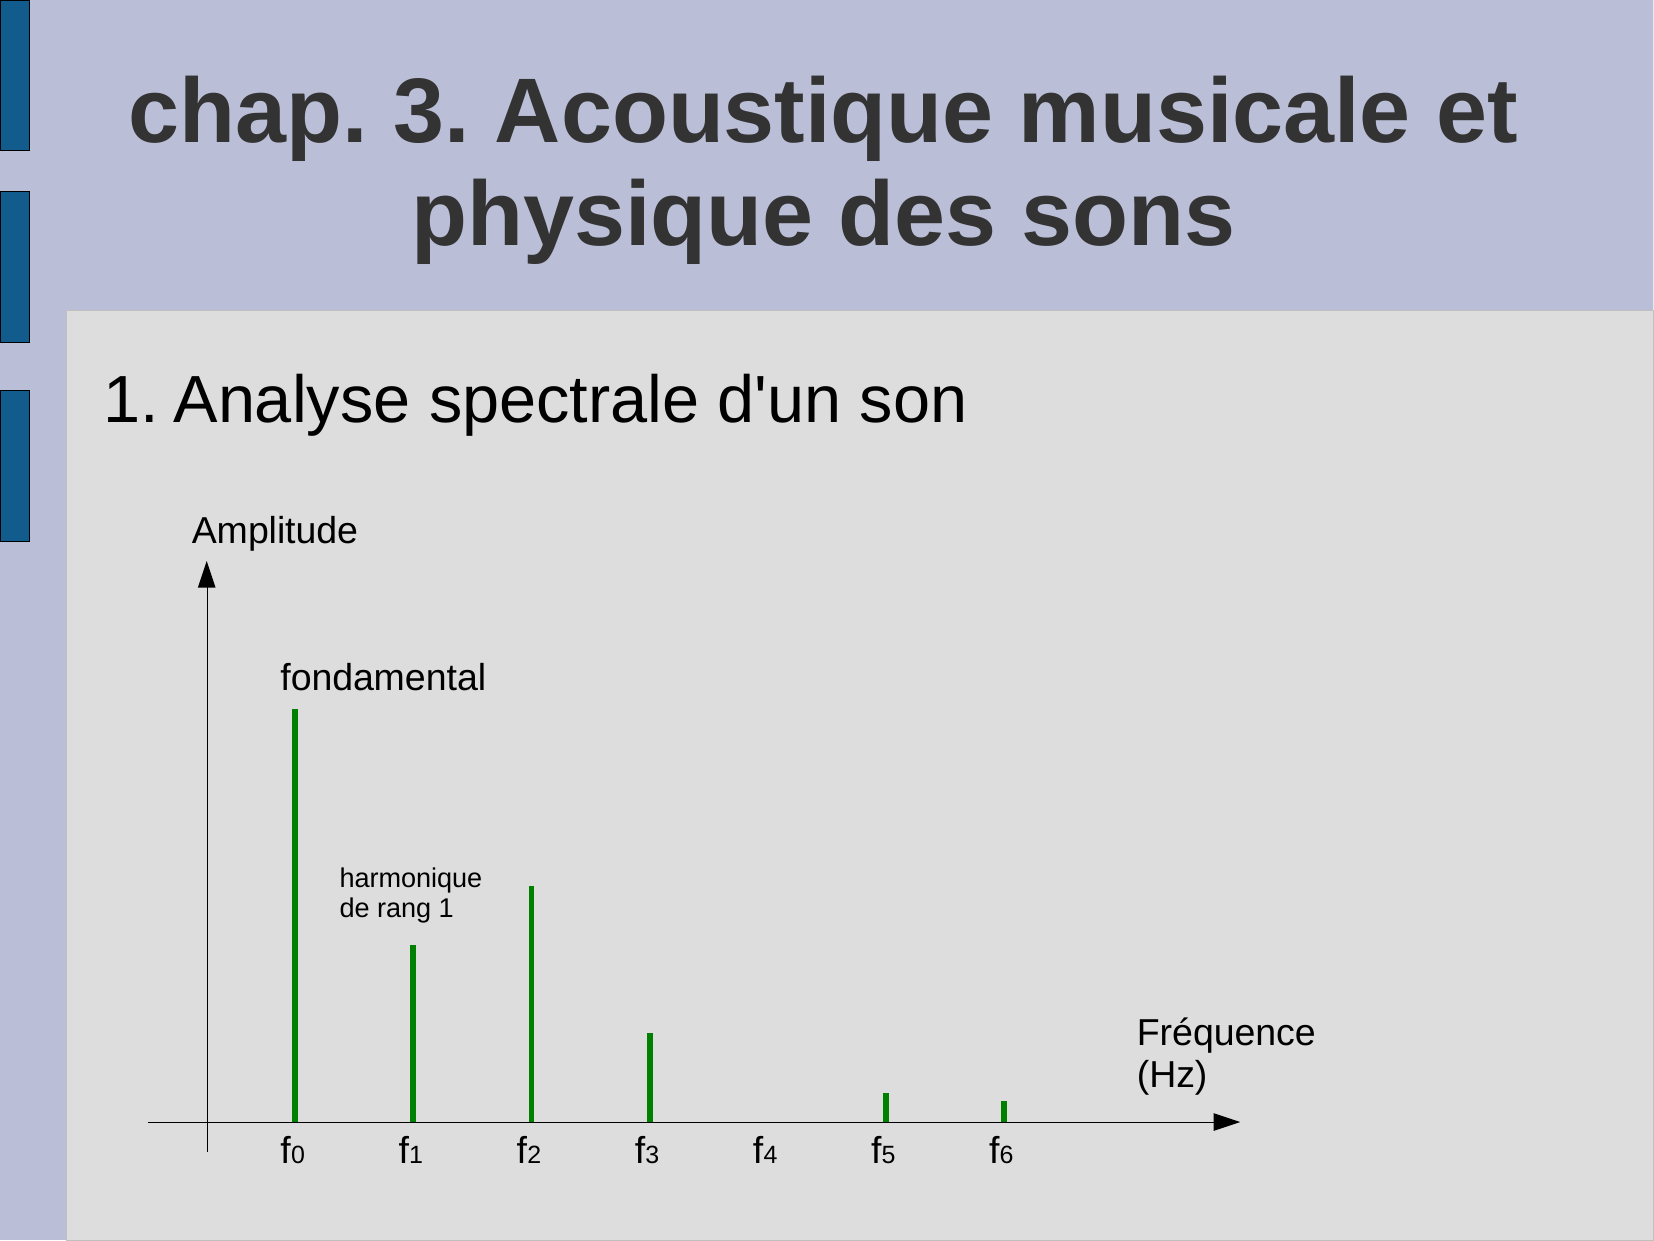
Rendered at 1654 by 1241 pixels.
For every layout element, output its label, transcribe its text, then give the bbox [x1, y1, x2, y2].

text_box f6 [974, 1122, 1063, 1179]
text_box f4 [738, 1122, 827, 1179]
text_box f1 [383, 1122, 473, 1179]
text_box f0 [265, 1122, 355, 1179]
text_box f2 [501, 1122, 591, 1179]
text_box Amplitude [177, 501, 502, 559]
text_box fondamental [265, 648, 502, 706]
text_box Fréquence (Hz) [1122, 1003, 1388, 1103]
text_box 1. Analyse spectrale d'un son [88, 354, 1565, 444]
text_box f5 [856, 1122, 945, 1179]
title chap. 3. Acoustique musicale et physique des sons [118, 58, 1531, 266]
text_box f3 [620, 1122, 709, 1179]
text_box harmonique de rang 1 [324, 855, 502, 931]
